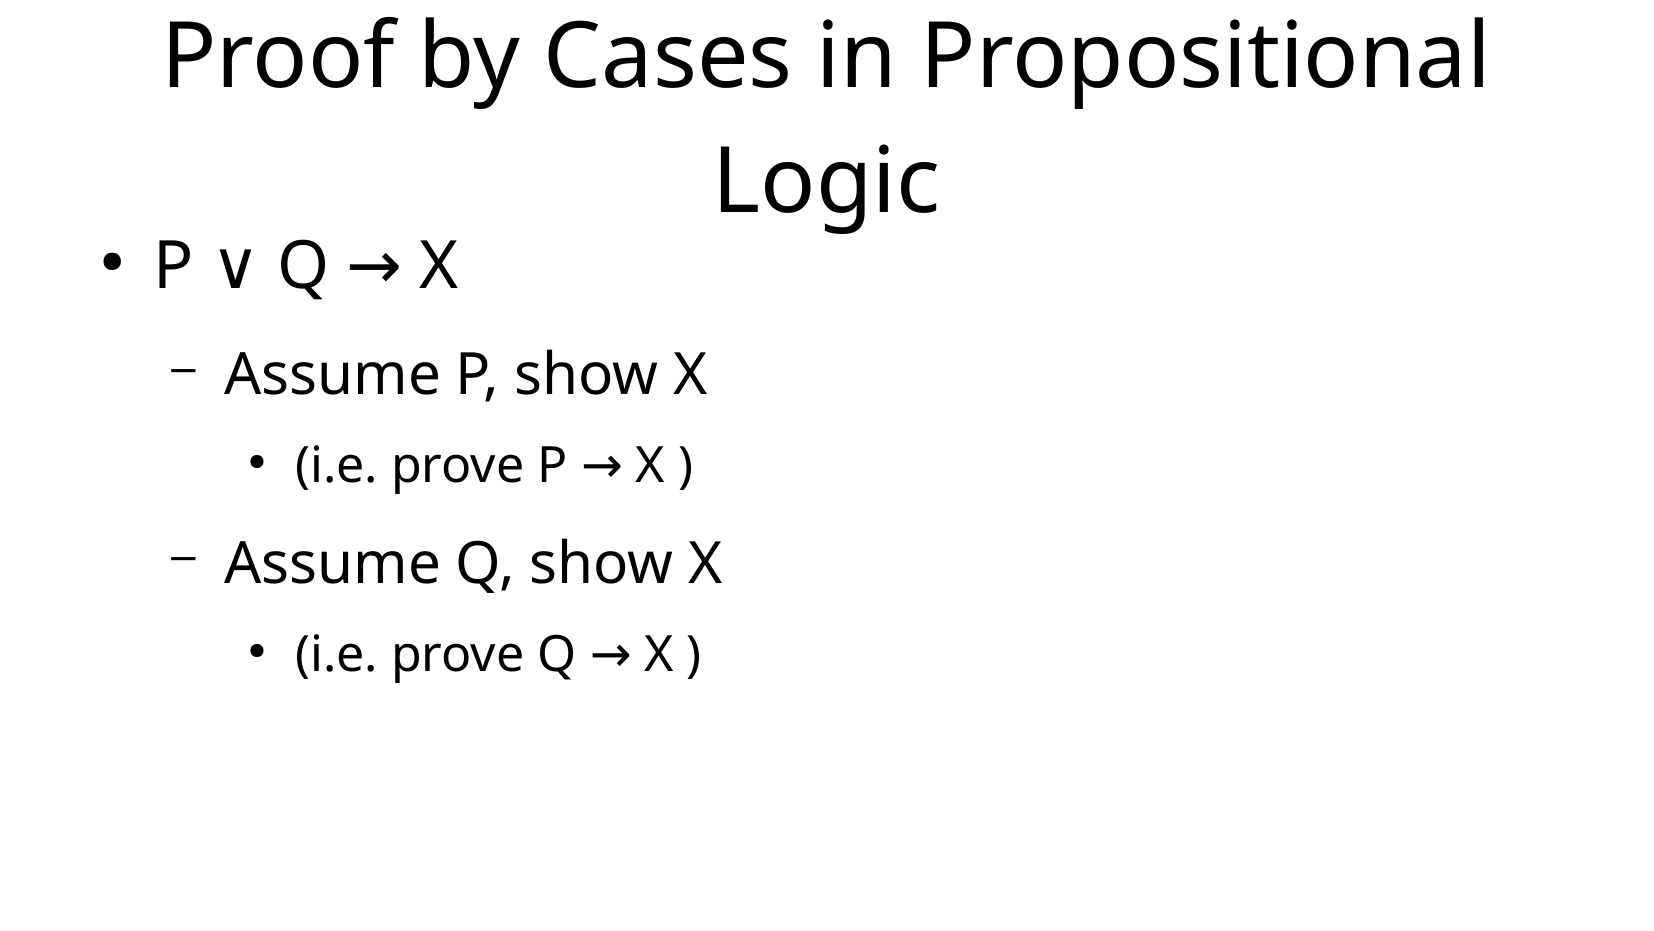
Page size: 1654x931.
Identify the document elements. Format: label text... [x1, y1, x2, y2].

list P ∨ Q → X Assume P, show X (i.e. prove P → X ) Assume Q, show X (i.e. prove Q → X ) [82, 217, 1571, 758]
title Proof by Cases in Propositional Logic [82, 37, 1571, 193]
